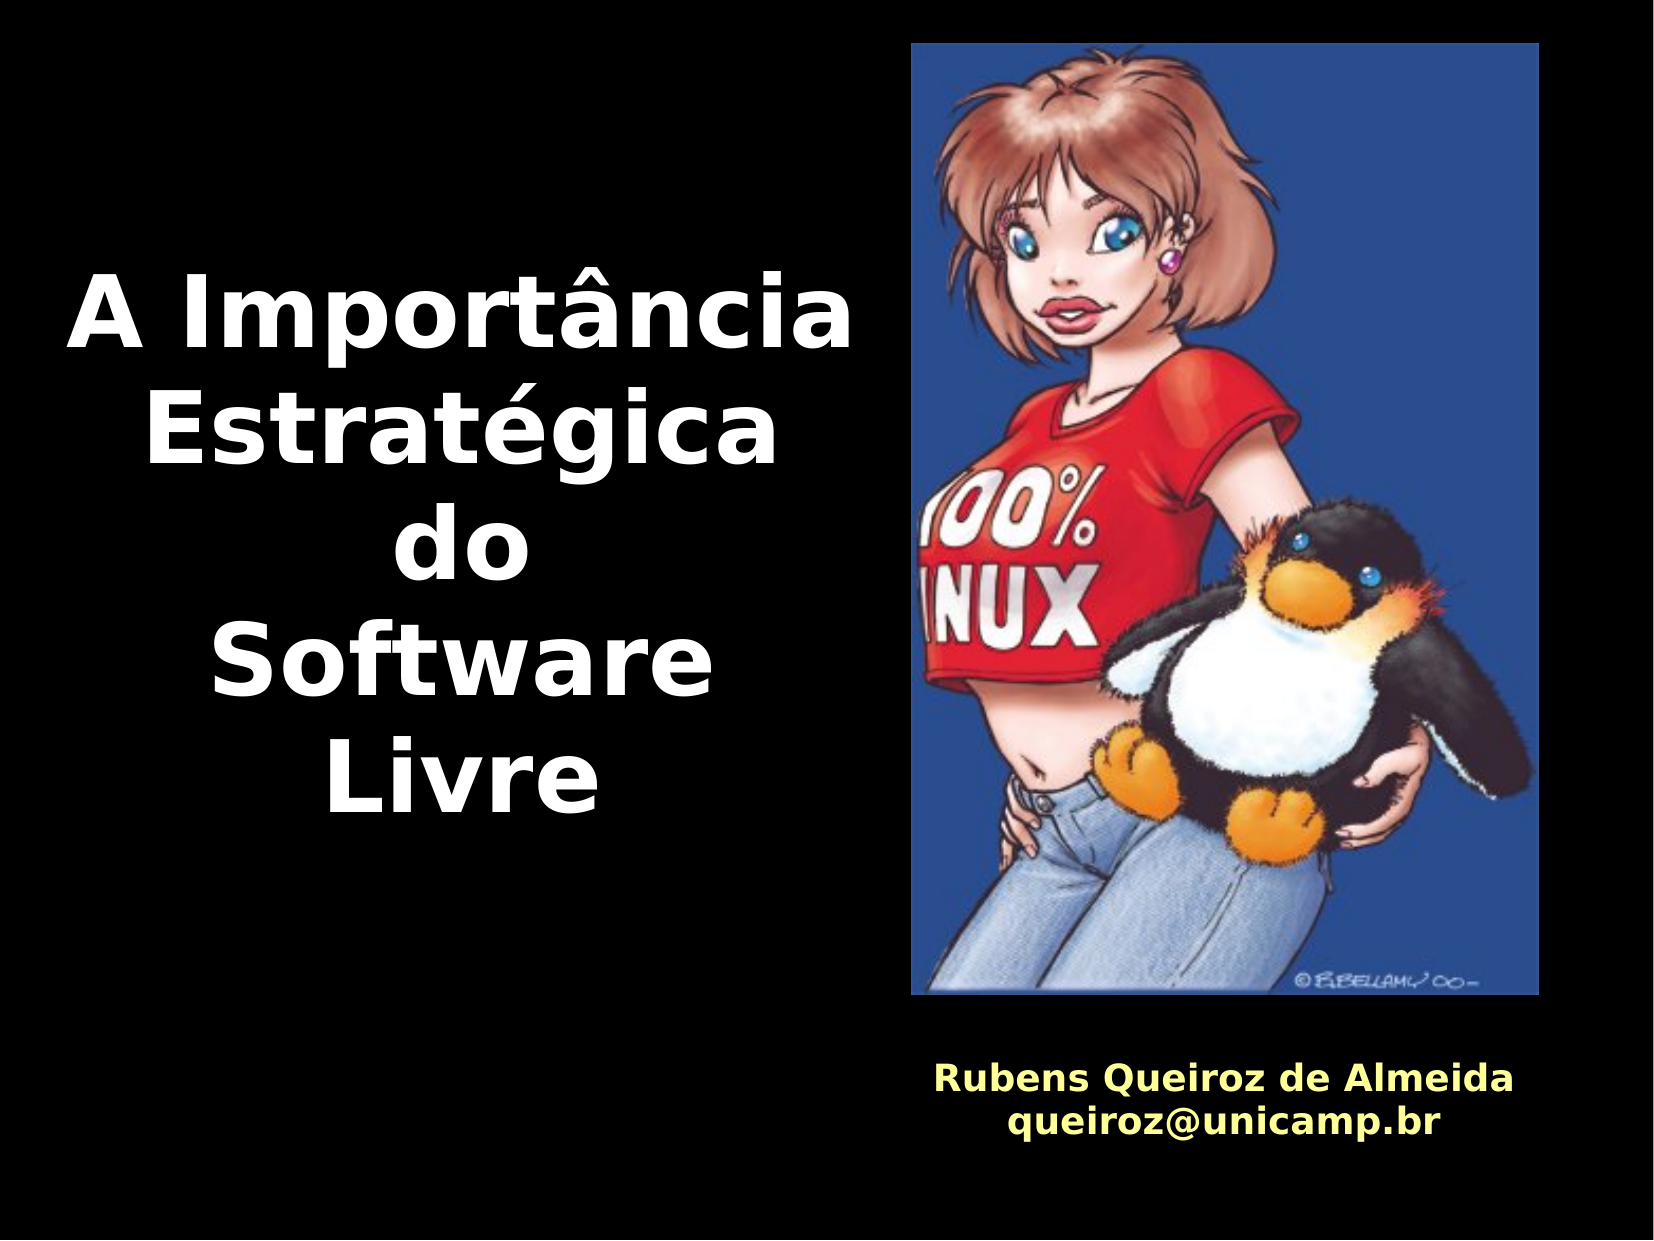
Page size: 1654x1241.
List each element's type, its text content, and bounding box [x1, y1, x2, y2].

text_box Rubens Queiroz de Almeida queiroz@unicamp.br [932, 1056, 1516, 1157]
text_box A Importância Estratégica do Software Livre [66, 254, 858, 870]
picture [911, 43, 1539, 995]
